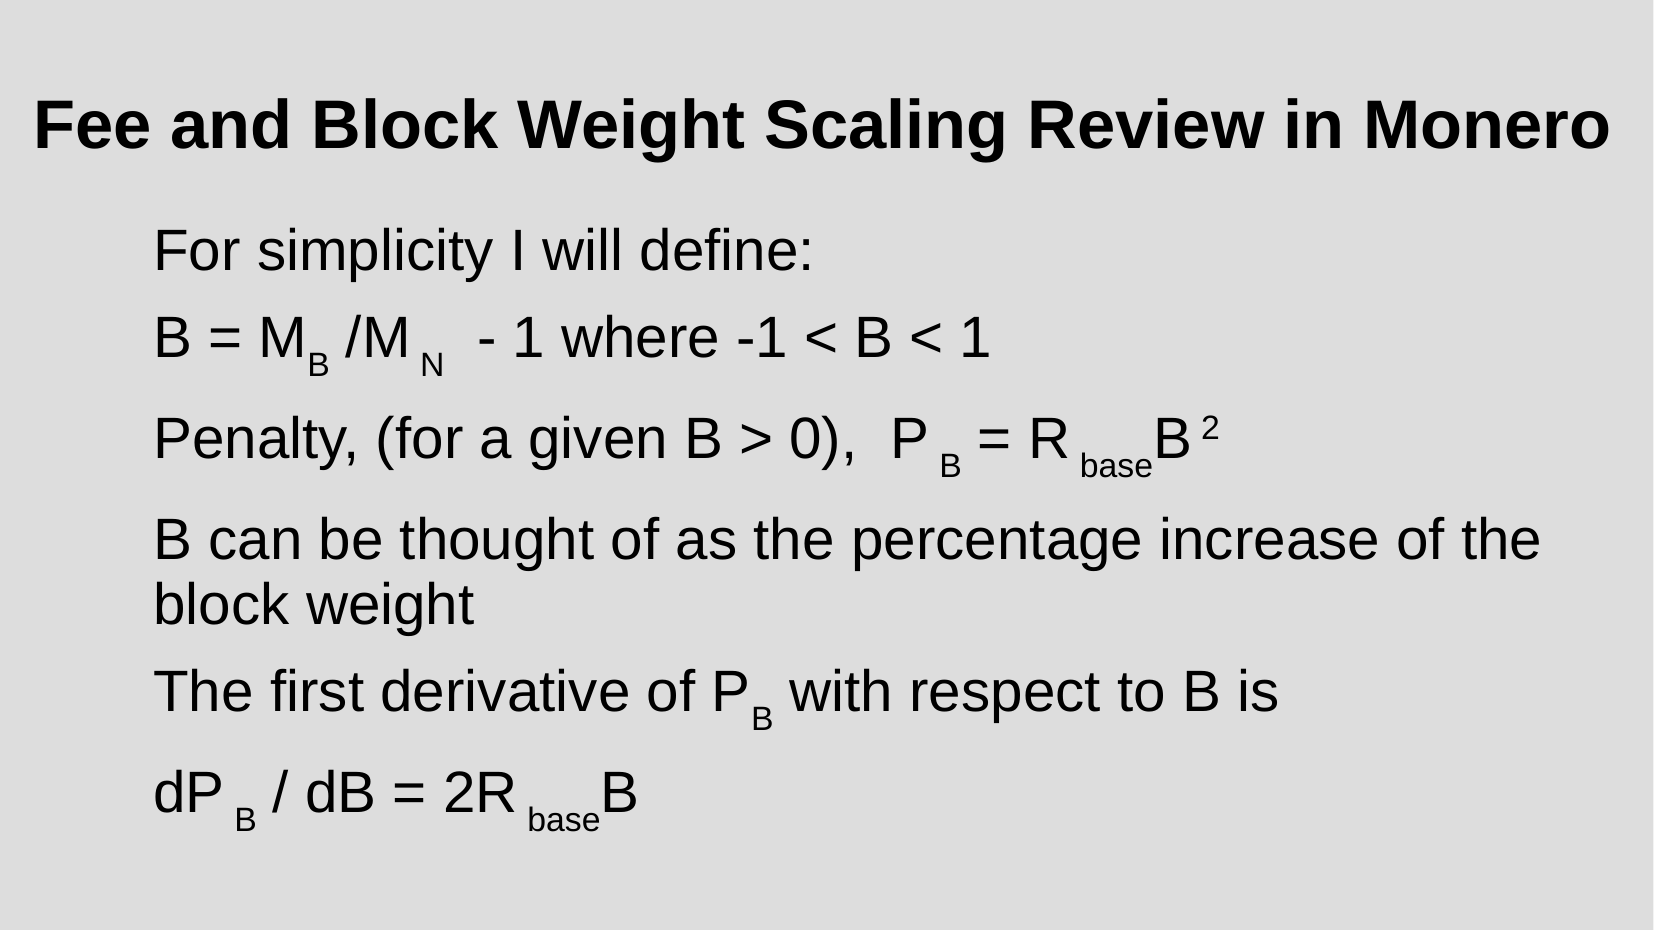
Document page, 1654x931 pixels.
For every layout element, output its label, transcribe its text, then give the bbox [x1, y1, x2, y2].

title Fee and Block Weight Scaling Review in Monero [23, 47, 1642, 203]
list For simplicity I will define: B = MB /M N - 1 where -1 < B < 1 Penalty, (for a given B > 0), P B = R baseB 2 B can be thought of as the percentage increase of the block weight The first derivative of PB with respect to B is dP B / dB = 2R baseB [82, 217, 1571, 886]
